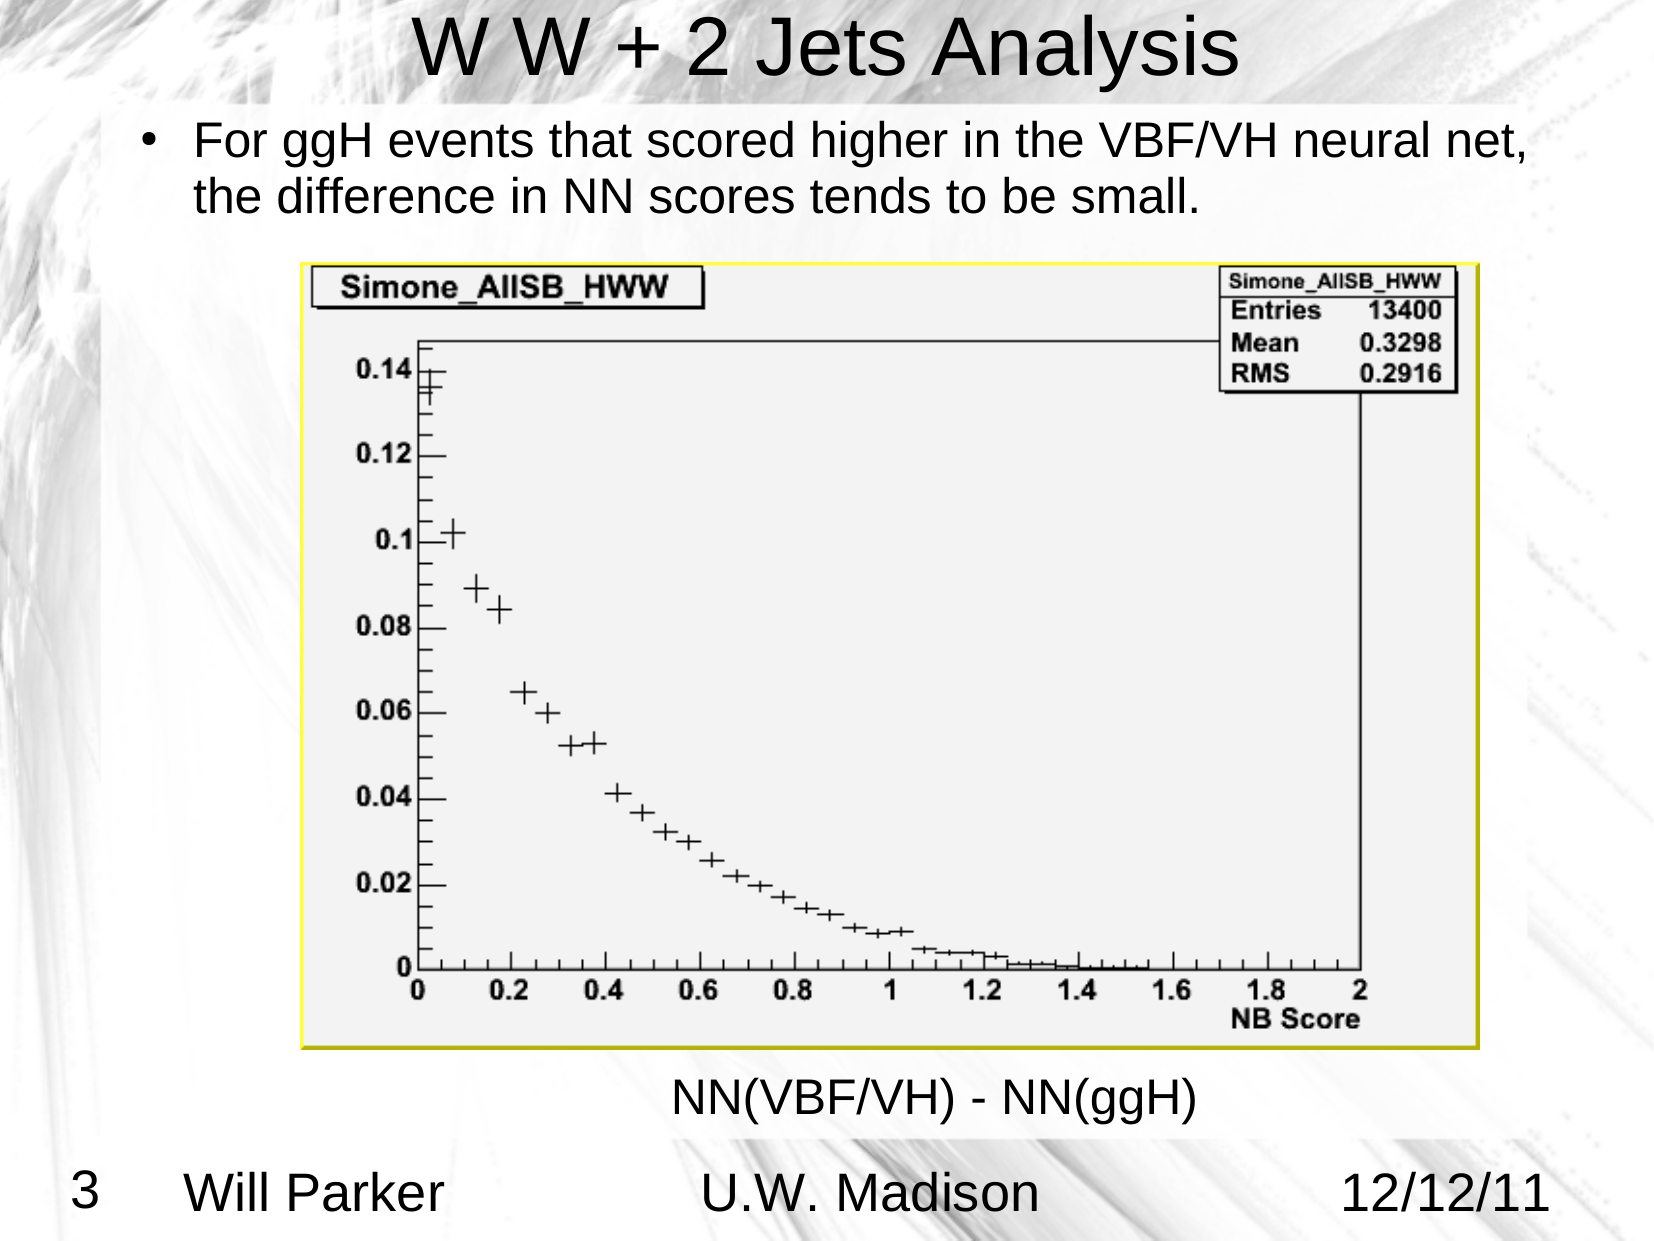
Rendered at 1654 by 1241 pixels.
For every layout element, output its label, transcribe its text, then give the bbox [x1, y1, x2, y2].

text_box NN(VBF/VH) - NN(ggH) [600, 1069, 1347, 1163]
title W W + 2 Jets Analysis [0, 0, 1654, 131]
list 3 [0, 1159, 151, 1241]
picture [0, 131, 1654, 1241]
list For ggH events that scored higher in the VBF/VH neural net, the difference in NN scores tends to be small. [122, 112, 1576, 788]
list Will Parker U.W. Madison 12/12/11 [151, 1162, 1566, 1241]
